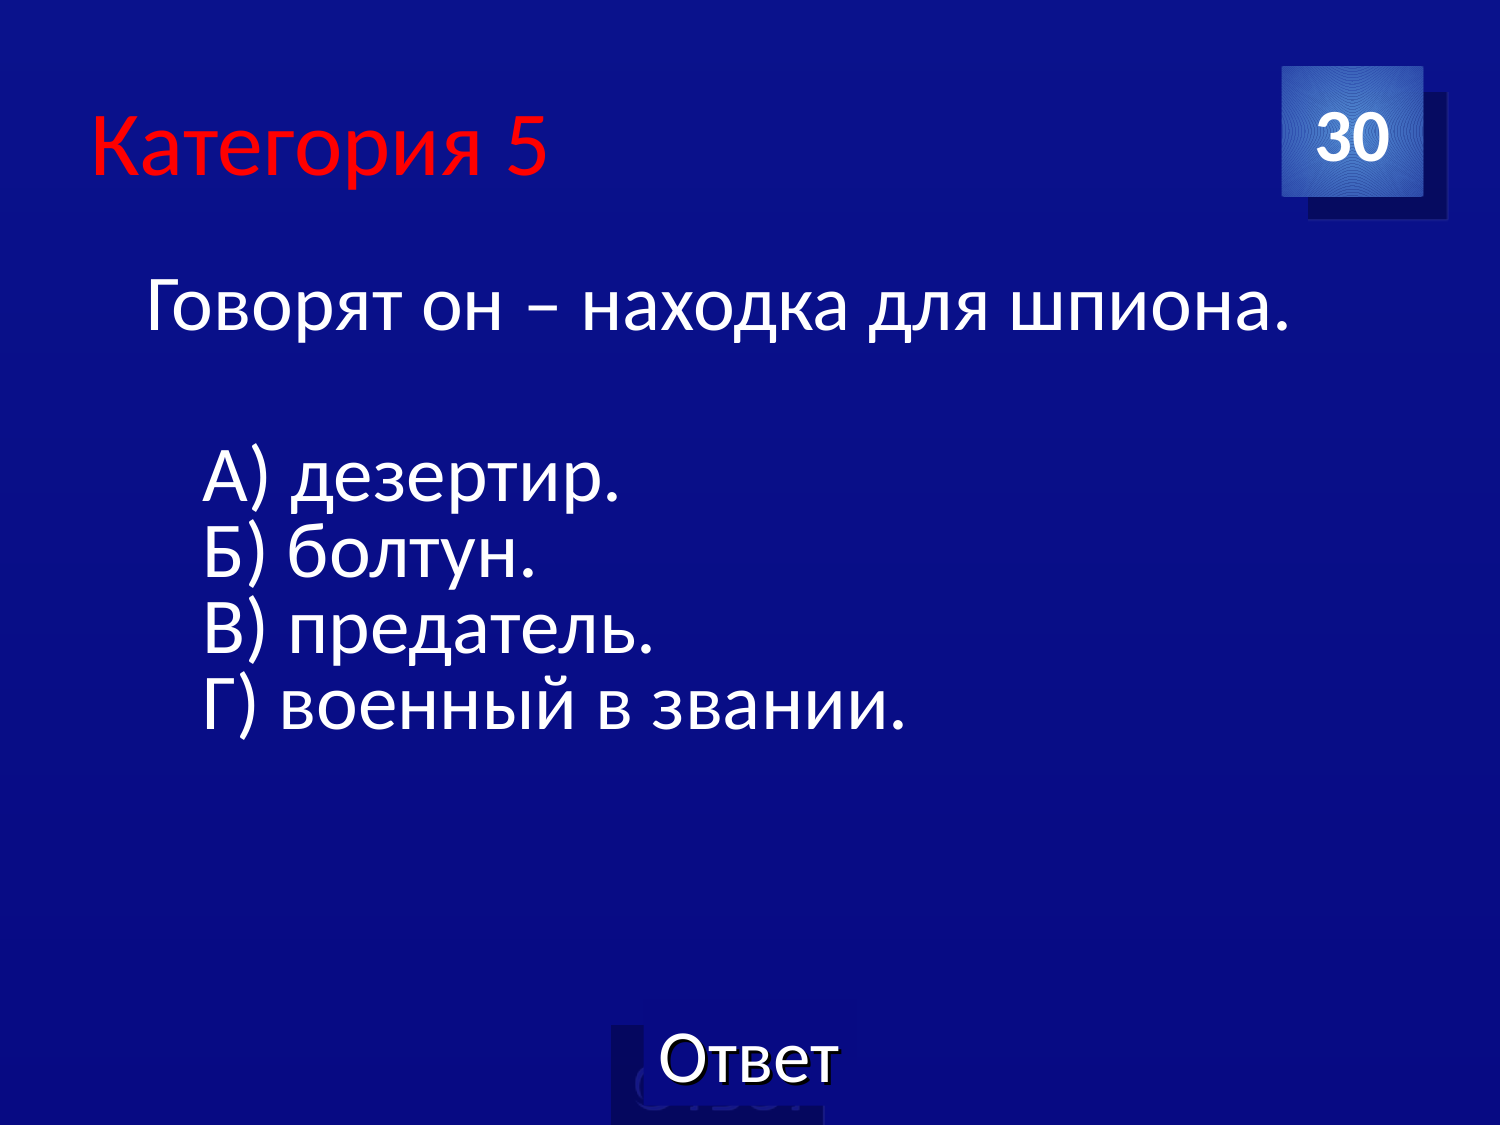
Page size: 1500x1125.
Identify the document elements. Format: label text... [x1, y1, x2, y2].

list Говорят он – находка для шпиона. А) дезертир. Б) болтун. В) предатель. Г) военный в звании. [75, 262, 1426, 1000]
text_box 30 [1282, 66, 1423, 196]
title Категория 5 [75, 45, 1258, 233]
